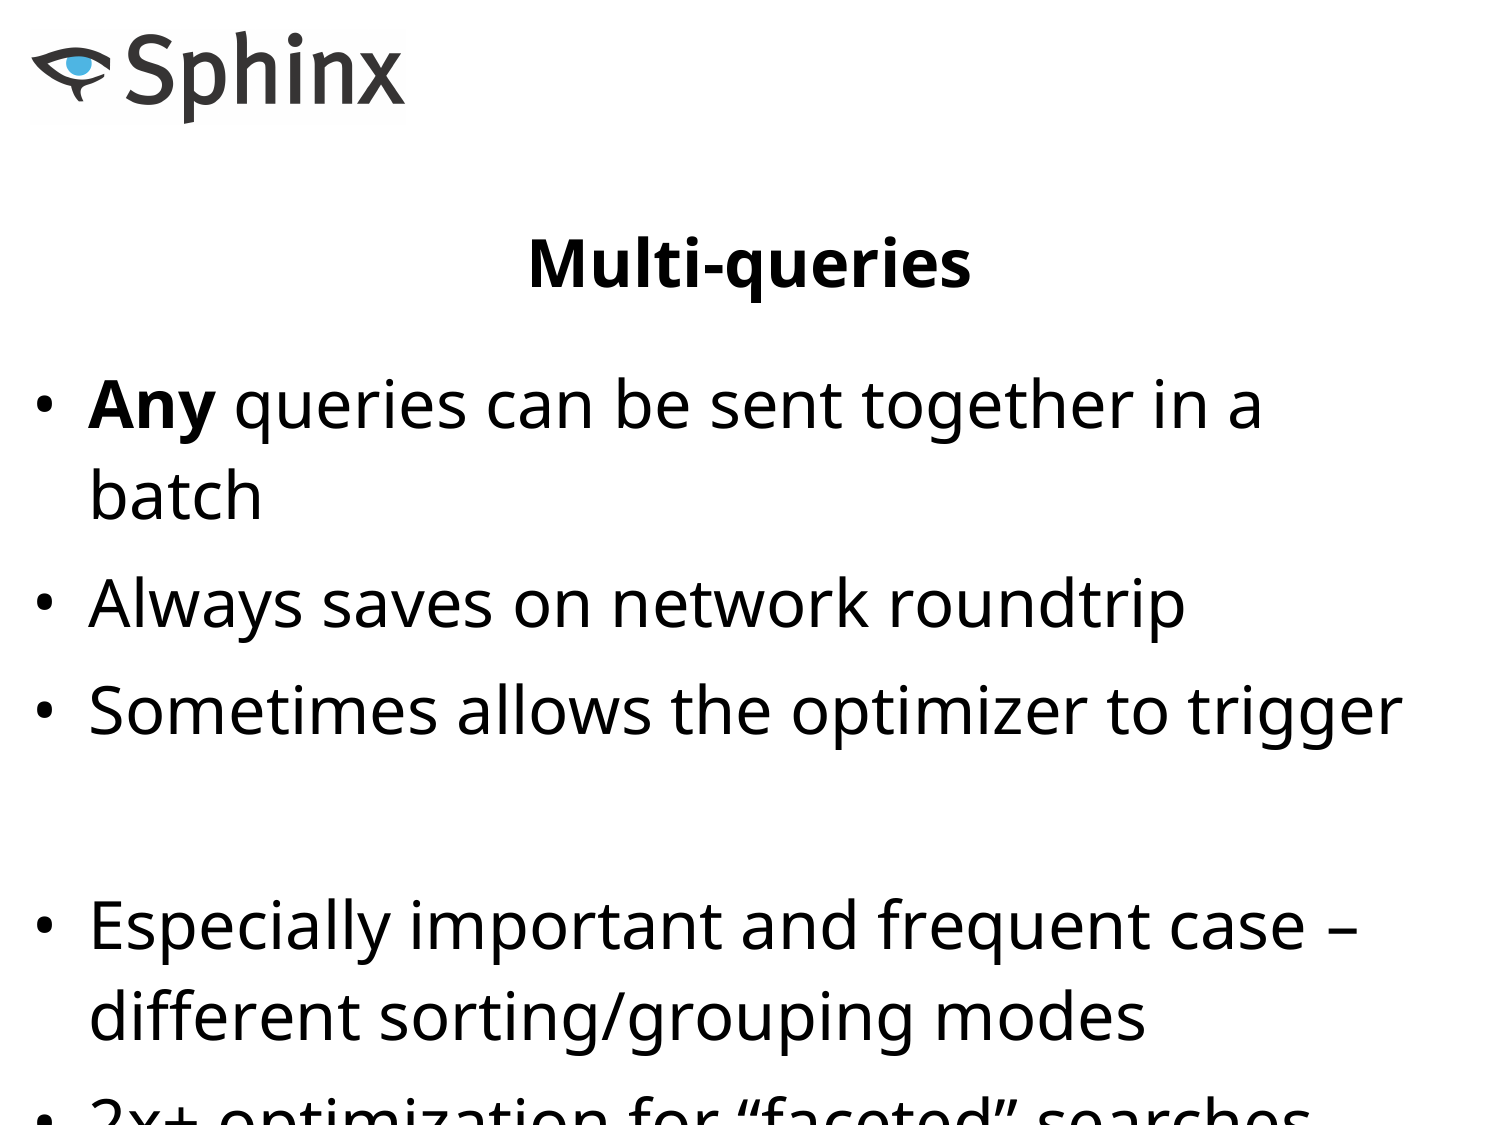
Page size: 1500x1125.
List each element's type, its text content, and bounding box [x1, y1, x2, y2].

list Any queries can be sent together in a batch Always saves on network roundtrip Sometimes allows the optimizer to trigger Especially important and frequent case – different sorting/grouping modes 2x+ optimization for “faceted” searches [17, 350, 1471, 1053]
picture [227, 1116, 247, 1125]
picture [270, 1116, 289, 1125]
picture [1077, 1115, 1095, 1125]
picture [1214, 1116, 1232, 1125]
picture [661, 1116, 681, 1125]
picture [963, 1115, 982, 1125]
picture [352, 1116, 368, 1125]
picture [1253, 1115, 1271, 1125]
picture [864, 1115, 882, 1125]
picture [582, 1116, 600, 1125]
title Multi-queries [75, 196, 1426, 327]
picture [0, 0, 1500, 1125]
picture [374, 1116, 391, 1125]
picture [925, 1115, 943, 1125]
picture [539, 1116, 559, 1125]
